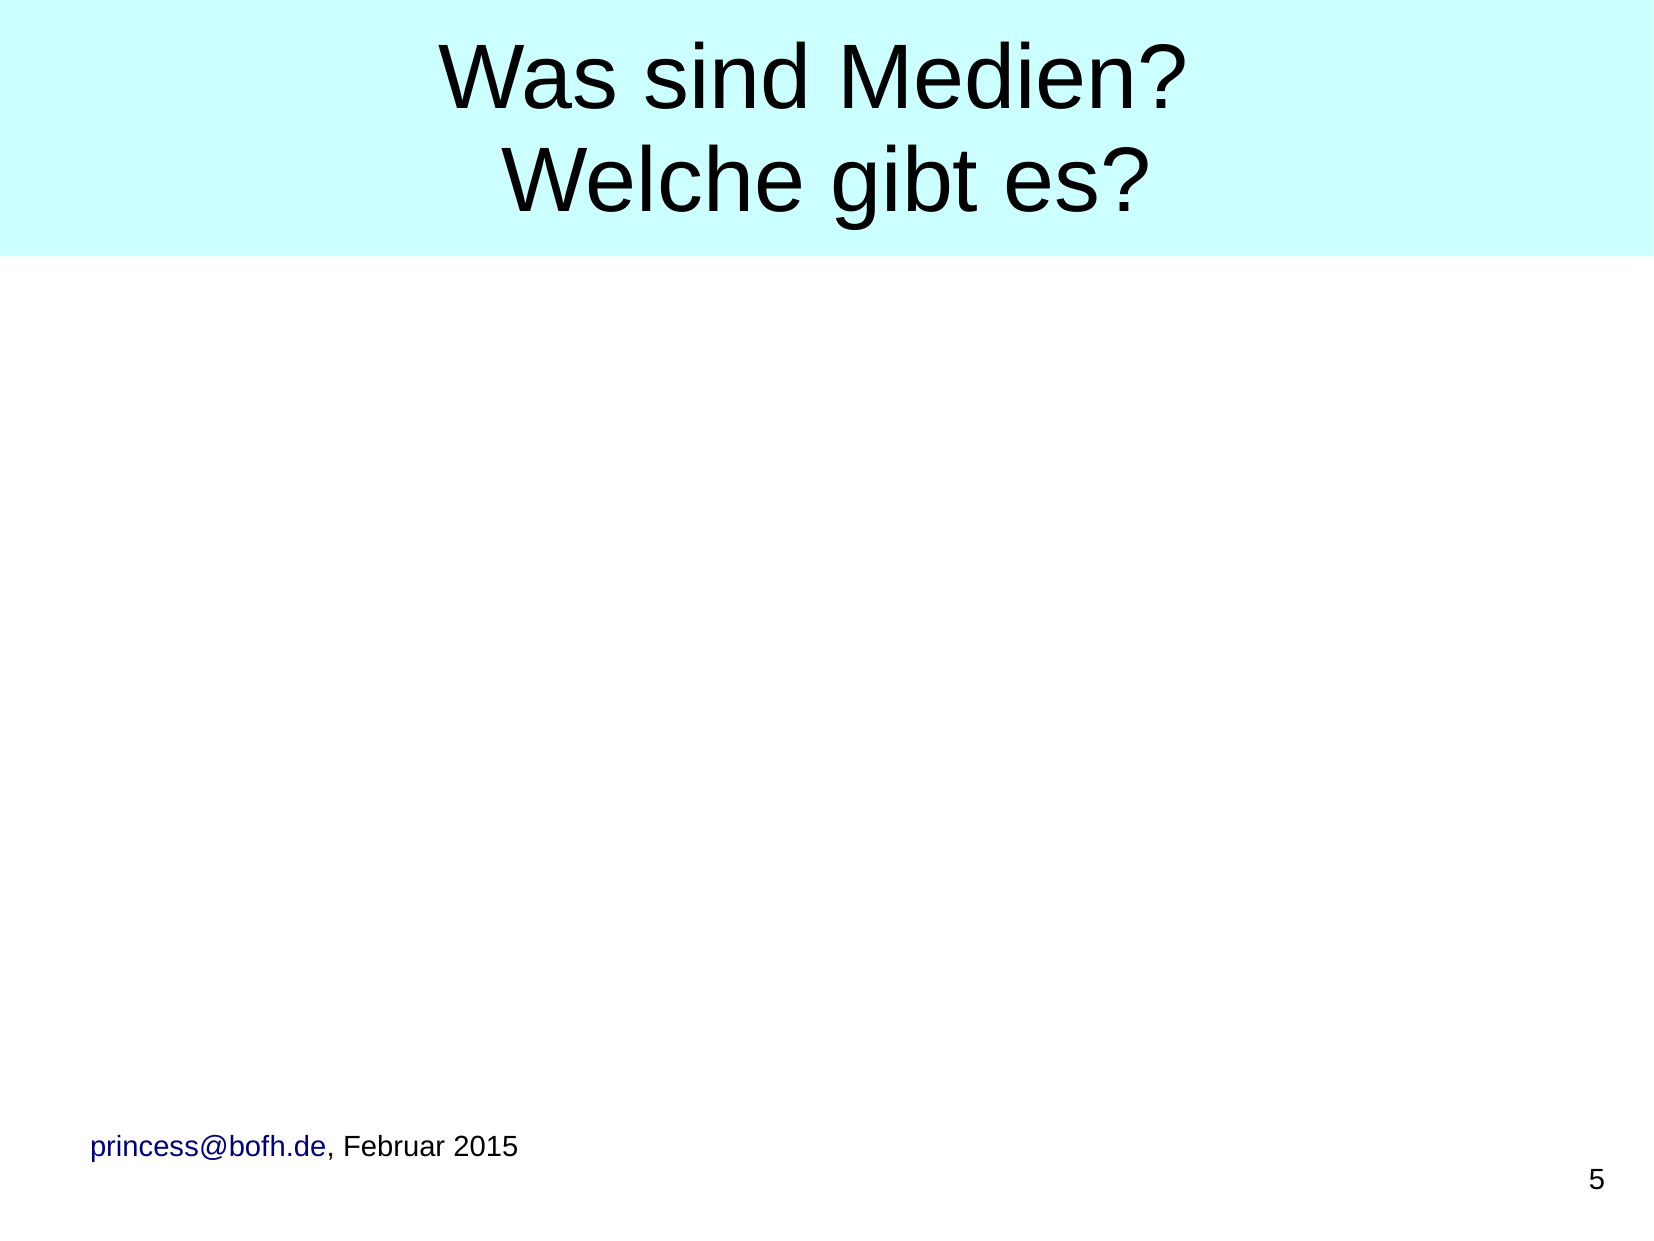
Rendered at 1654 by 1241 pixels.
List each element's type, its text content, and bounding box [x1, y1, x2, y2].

title Was sind Medien? Welche gibt es? [0, 0, 1654, 257]
